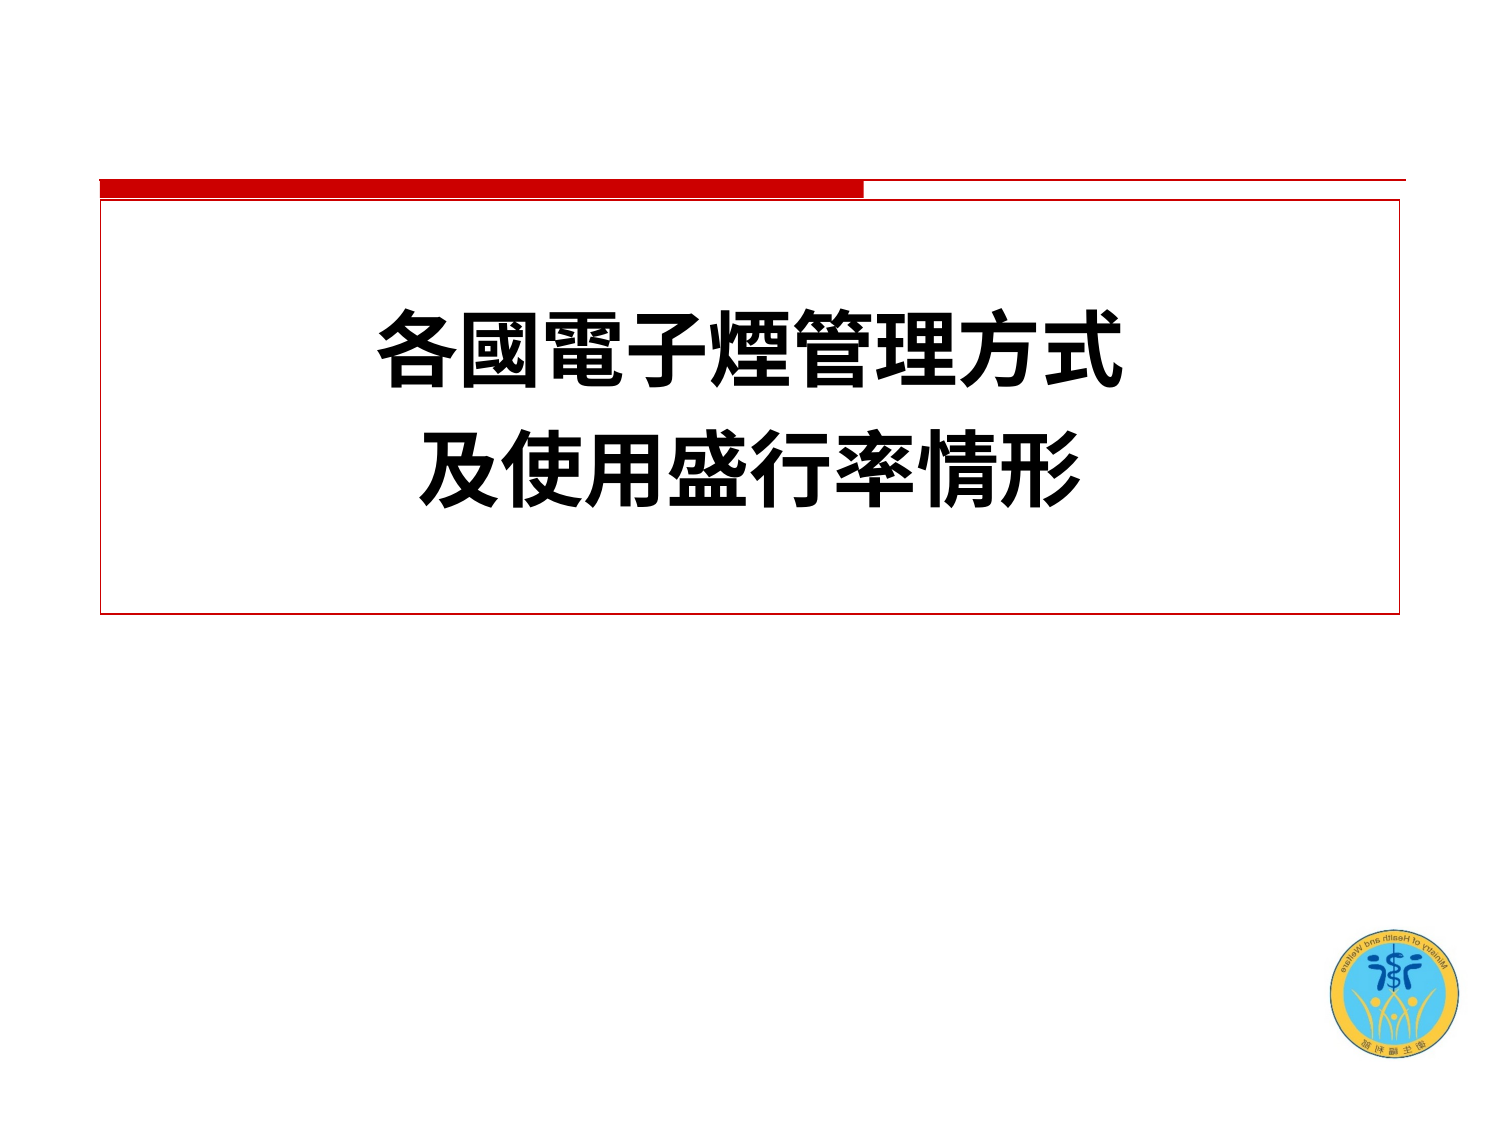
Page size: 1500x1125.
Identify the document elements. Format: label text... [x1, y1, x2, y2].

picture [1323, 927, 1468, 1062]
text_box 各國電子煙管理方式 及使用盛行率情形 [100, 200, 1400, 614]
